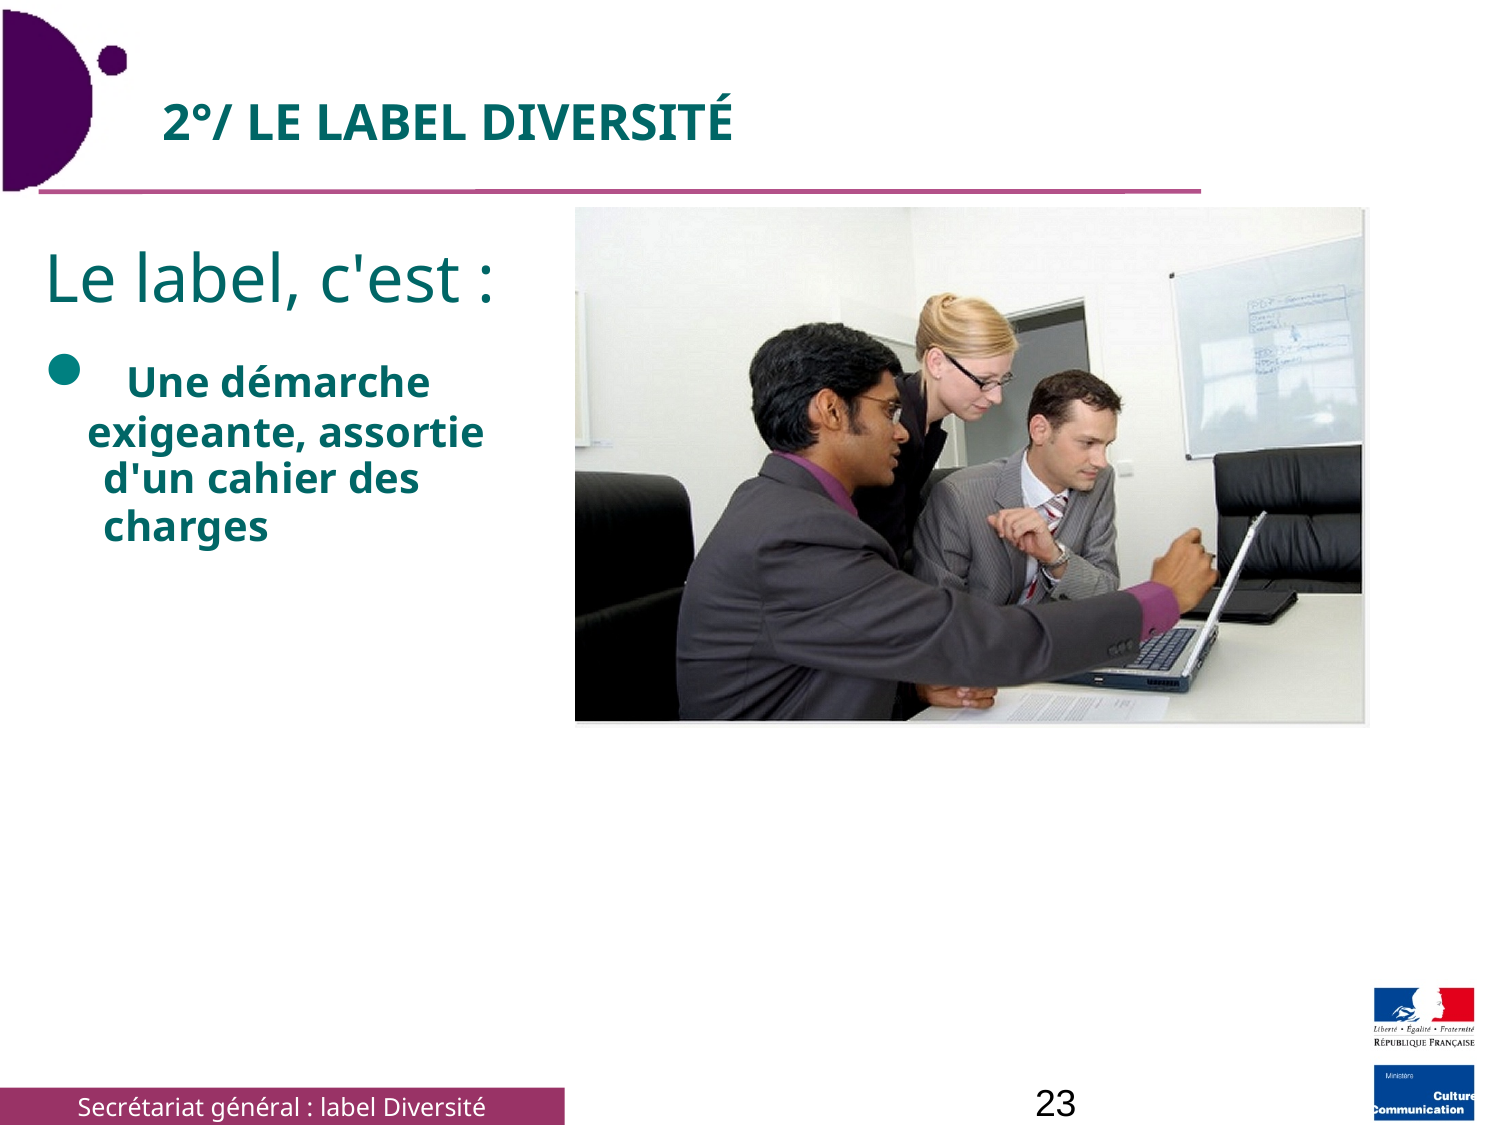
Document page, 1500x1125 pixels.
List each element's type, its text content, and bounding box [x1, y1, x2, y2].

text_box <numéro> [1020, 1071, 1370, 1125]
picture [1370, 979, 1477, 1125]
text_box 2°/ LE LABEL DIVERSITÉ [147, 81, 1418, 160]
picture [0, 0, 149, 204]
picture [575, 206, 1370, 728]
text_box Le label, c'est : [29, 231, 575, 325]
text_box Une démarche exigeante, assortie d'un cahier des charges [29, 337, 532, 562]
